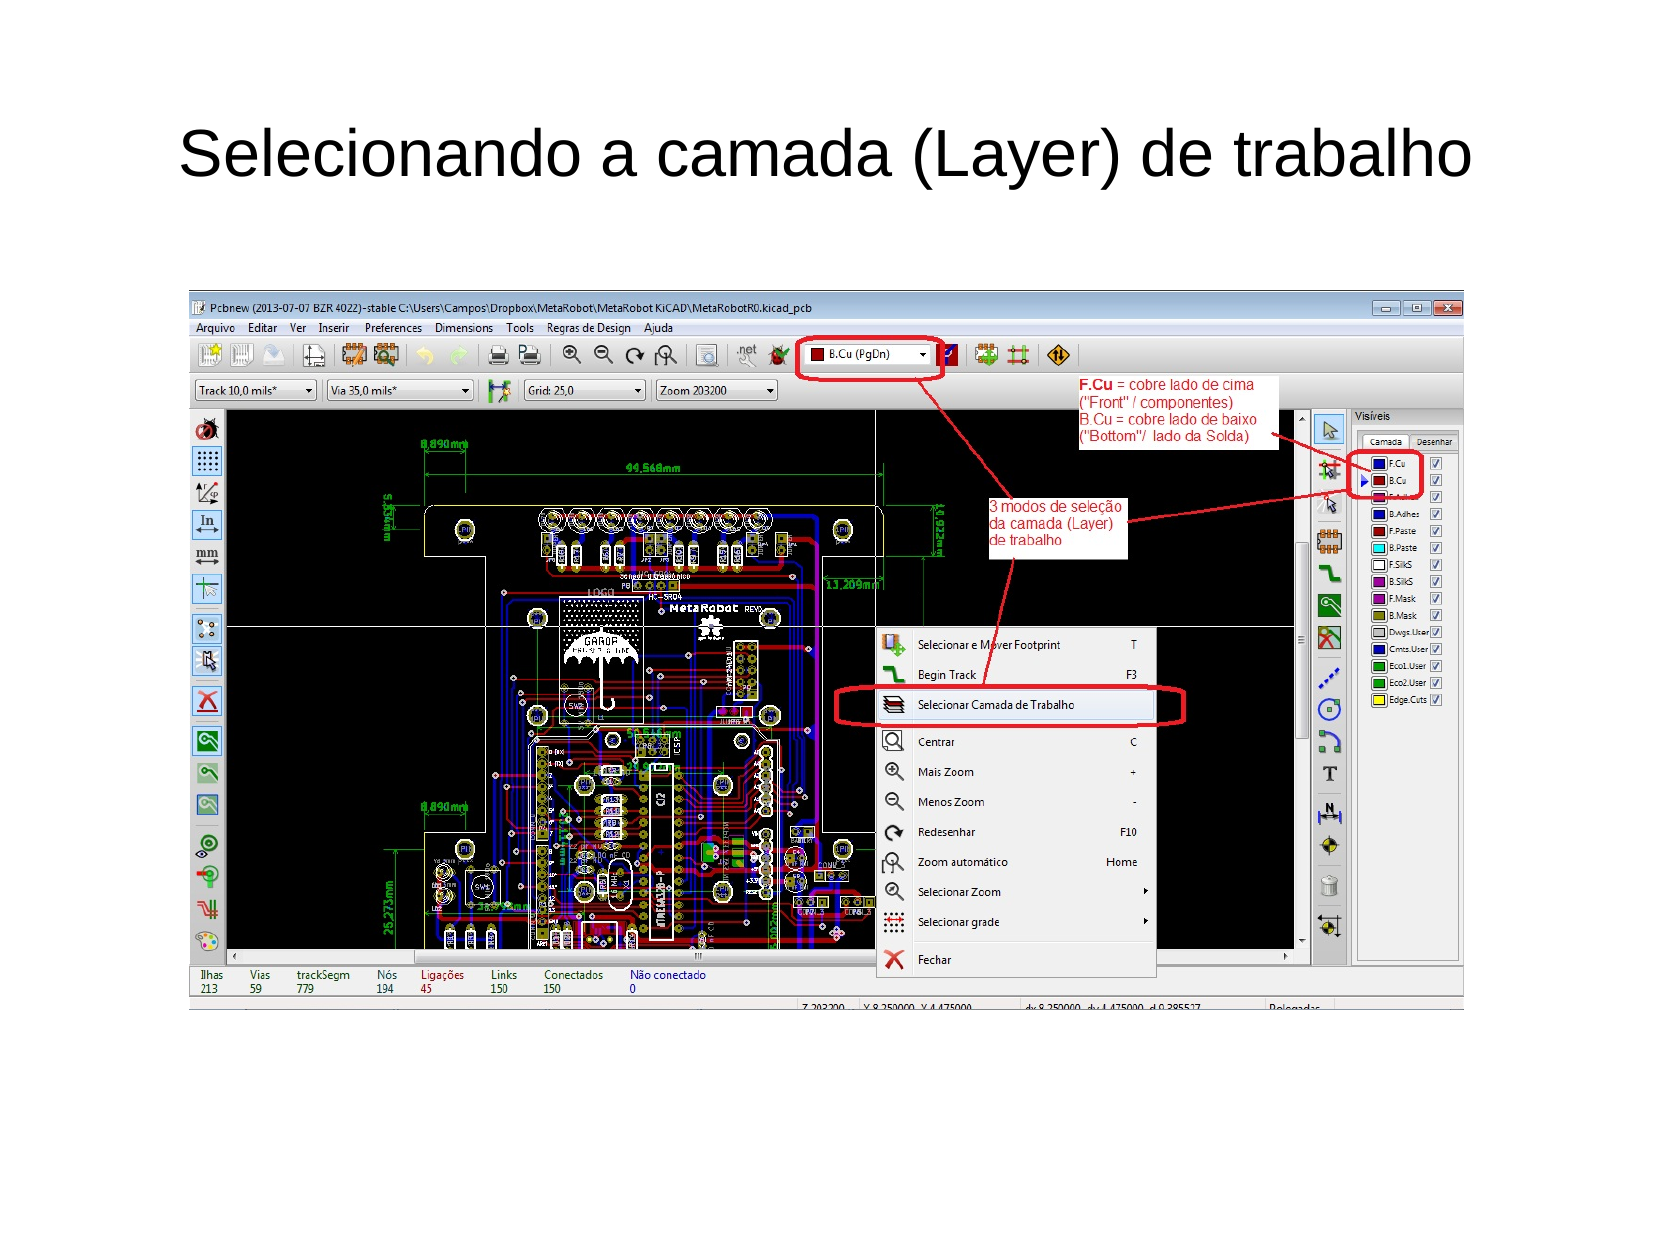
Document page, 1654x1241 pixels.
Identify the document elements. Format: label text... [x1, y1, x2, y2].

picture [189, 290, 1464, 1010]
title Selecionando a camada (Layer) de trabalho [82, 49, 1571, 257]
